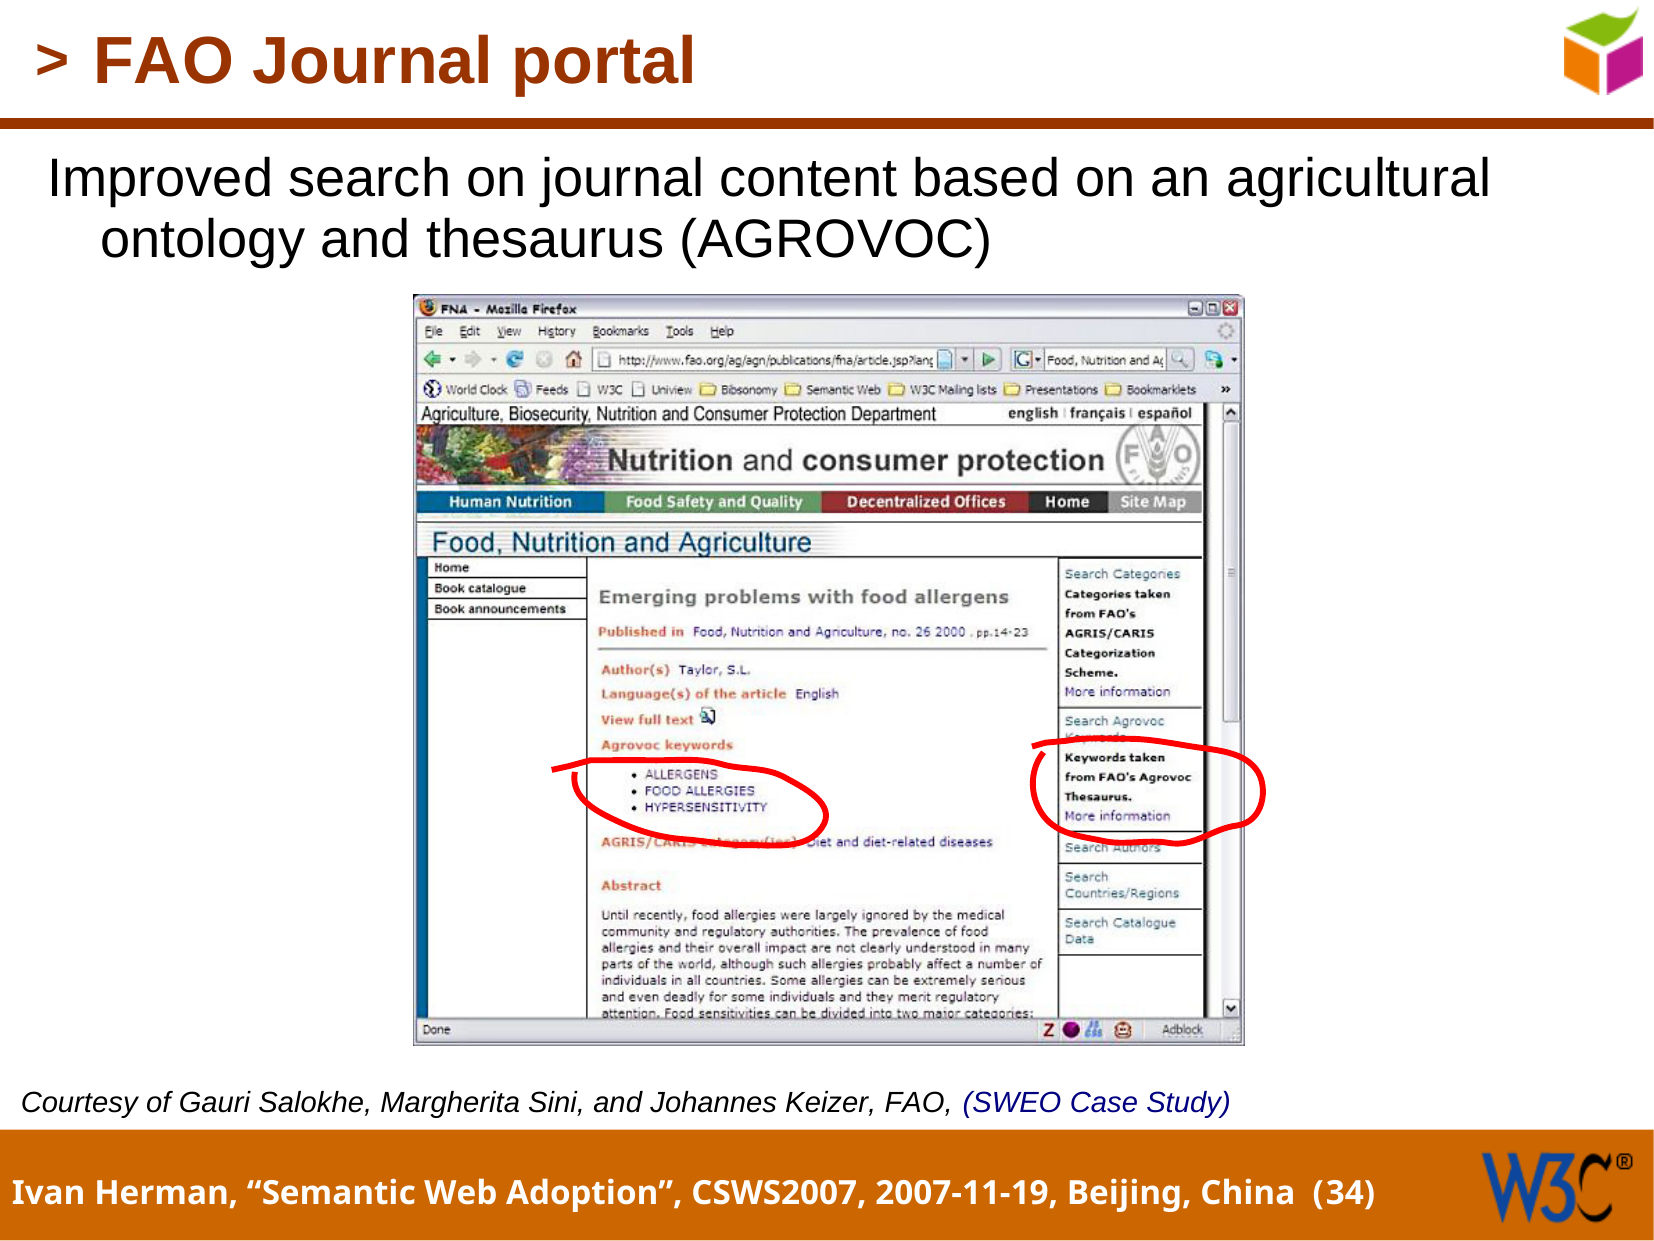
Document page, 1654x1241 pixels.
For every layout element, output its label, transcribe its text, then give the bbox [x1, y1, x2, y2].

picture [1564, 5, 1643, 95]
list Improved search on journal content based on an agricultural ontology and thesaurus (AGROVOC) [29, 147, 1624, 1119]
picture [413, 294, 1245, 1046]
text_box Courtesy of Gauri Salokhe, Margherita Sini, and Johannes Keizer, FAO, (SWEO Case Study) [6, 1080, 1246, 1129]
picture [1477, 1149, 1639, 1228]
title FAO Journal portal [93, 0, 1493, 119]
